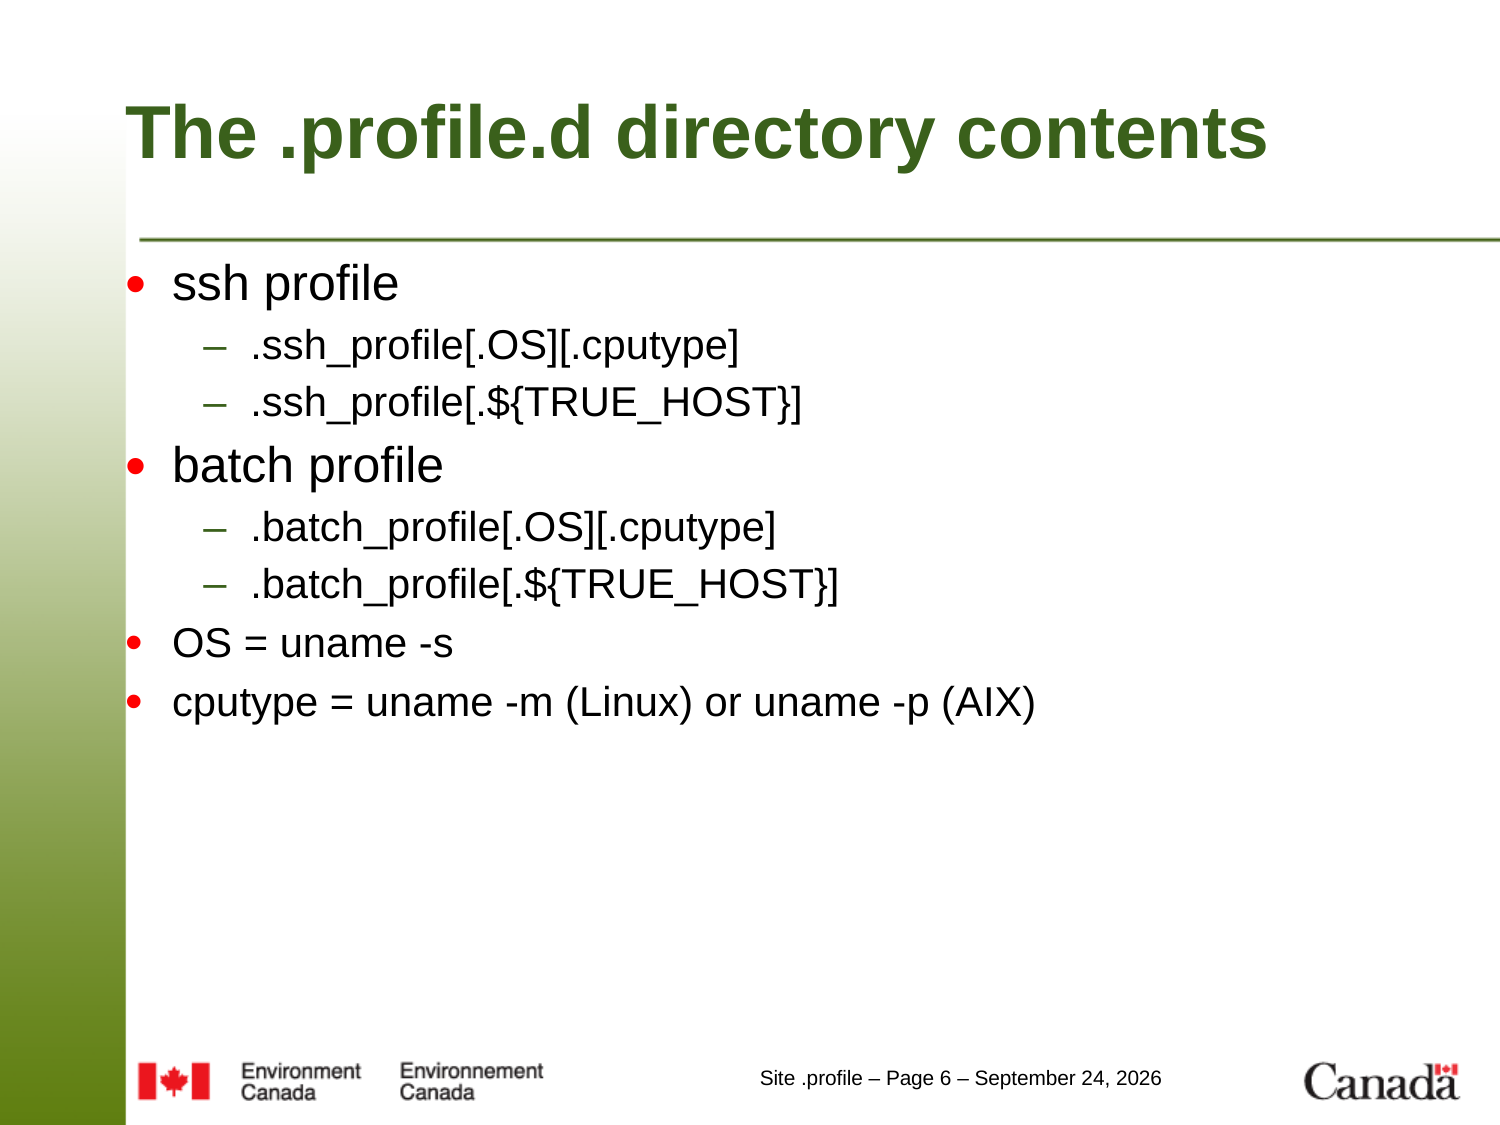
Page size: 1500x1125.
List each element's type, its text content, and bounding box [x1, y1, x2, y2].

title The .profile.d directory contents [125, 52, 1463, 213]
picture [0, 0, 1500, 1125]
list ssh profile .ssh_profile[.OS][.cputype] .ssh_profile[.${TRUE_HOST}] batch profile .batch_profile[.OS][.cputype] .batch_profile[.${TRUE_HOST}] OS = uname -s cputype = uname -m (Linux) or uname -p (AIX) [125, 255, 1463, 1009]
